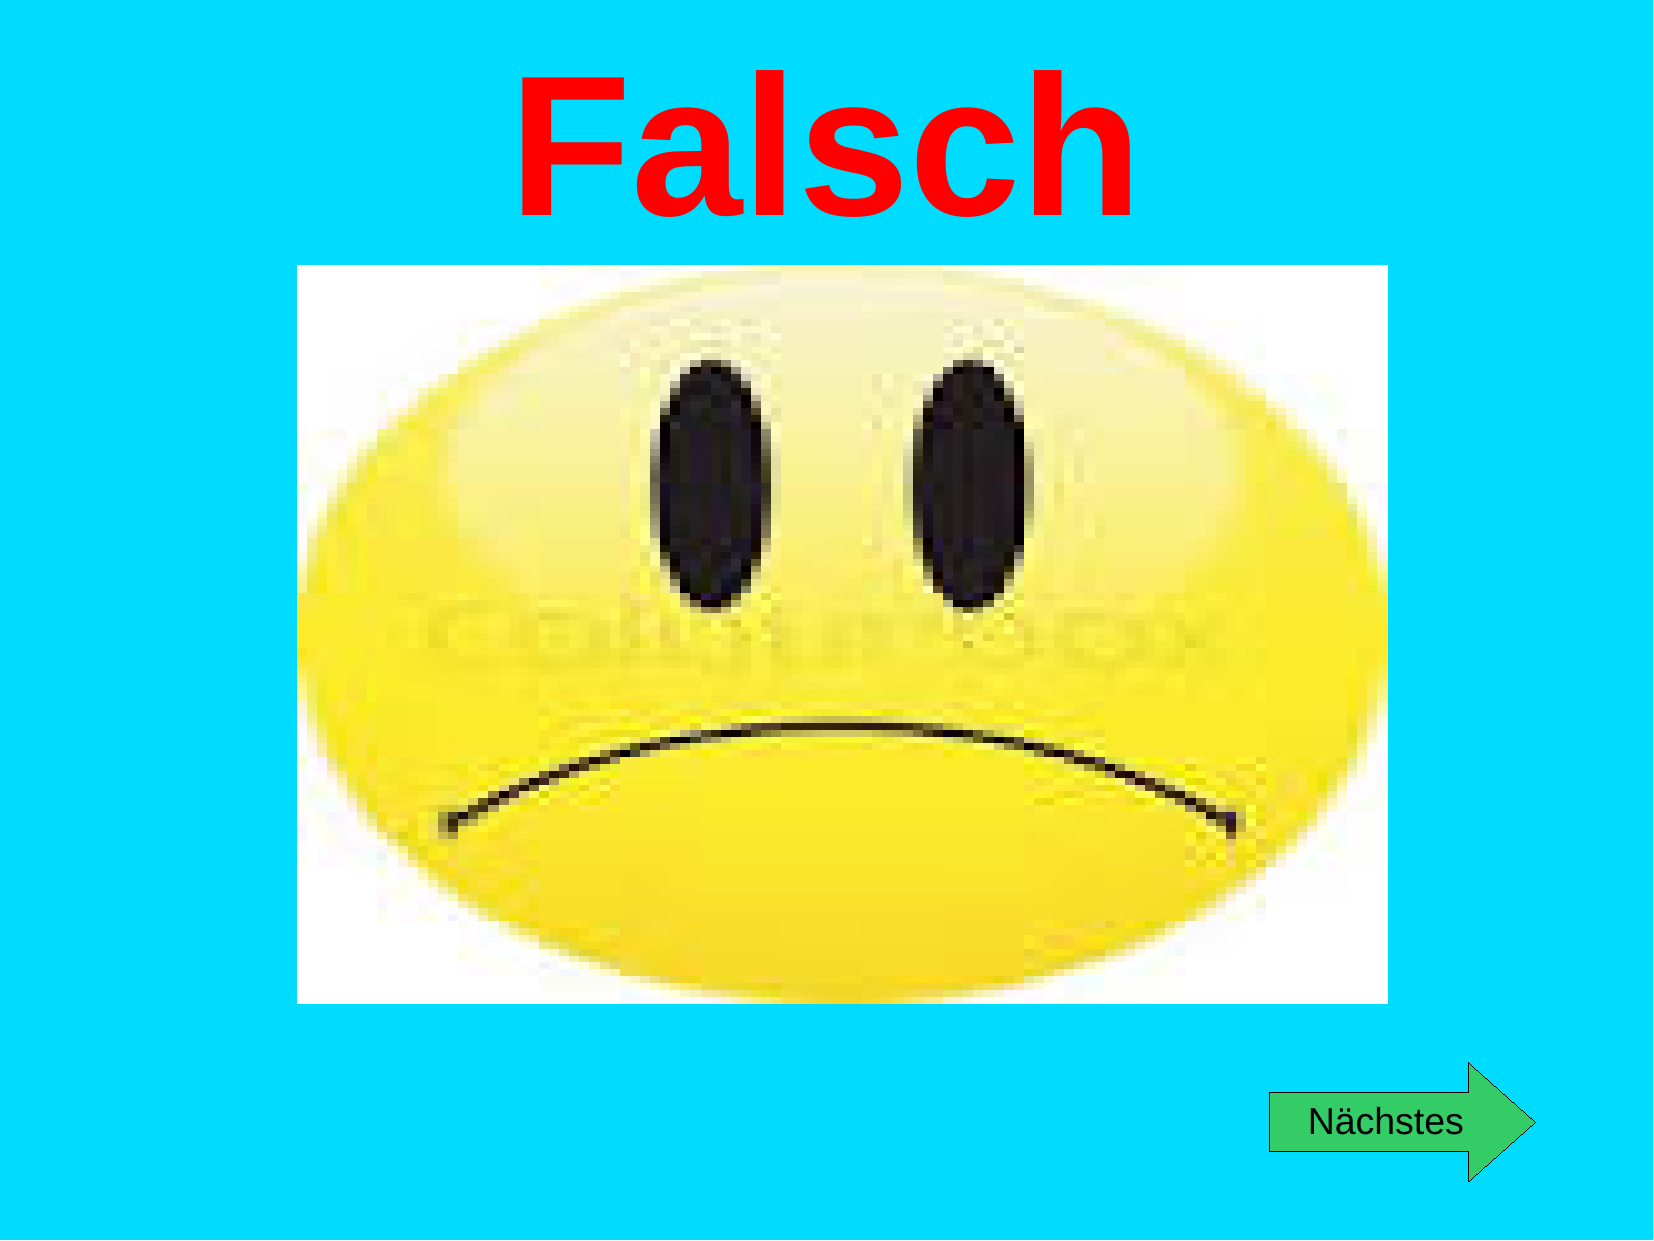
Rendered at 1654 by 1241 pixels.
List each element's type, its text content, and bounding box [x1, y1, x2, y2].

picture [297, 265, 1388, 1004]
text_box Nächstes [1269, 1062, 1536, 1182]
text_box Falsch [495, 27, 1159, 266]
